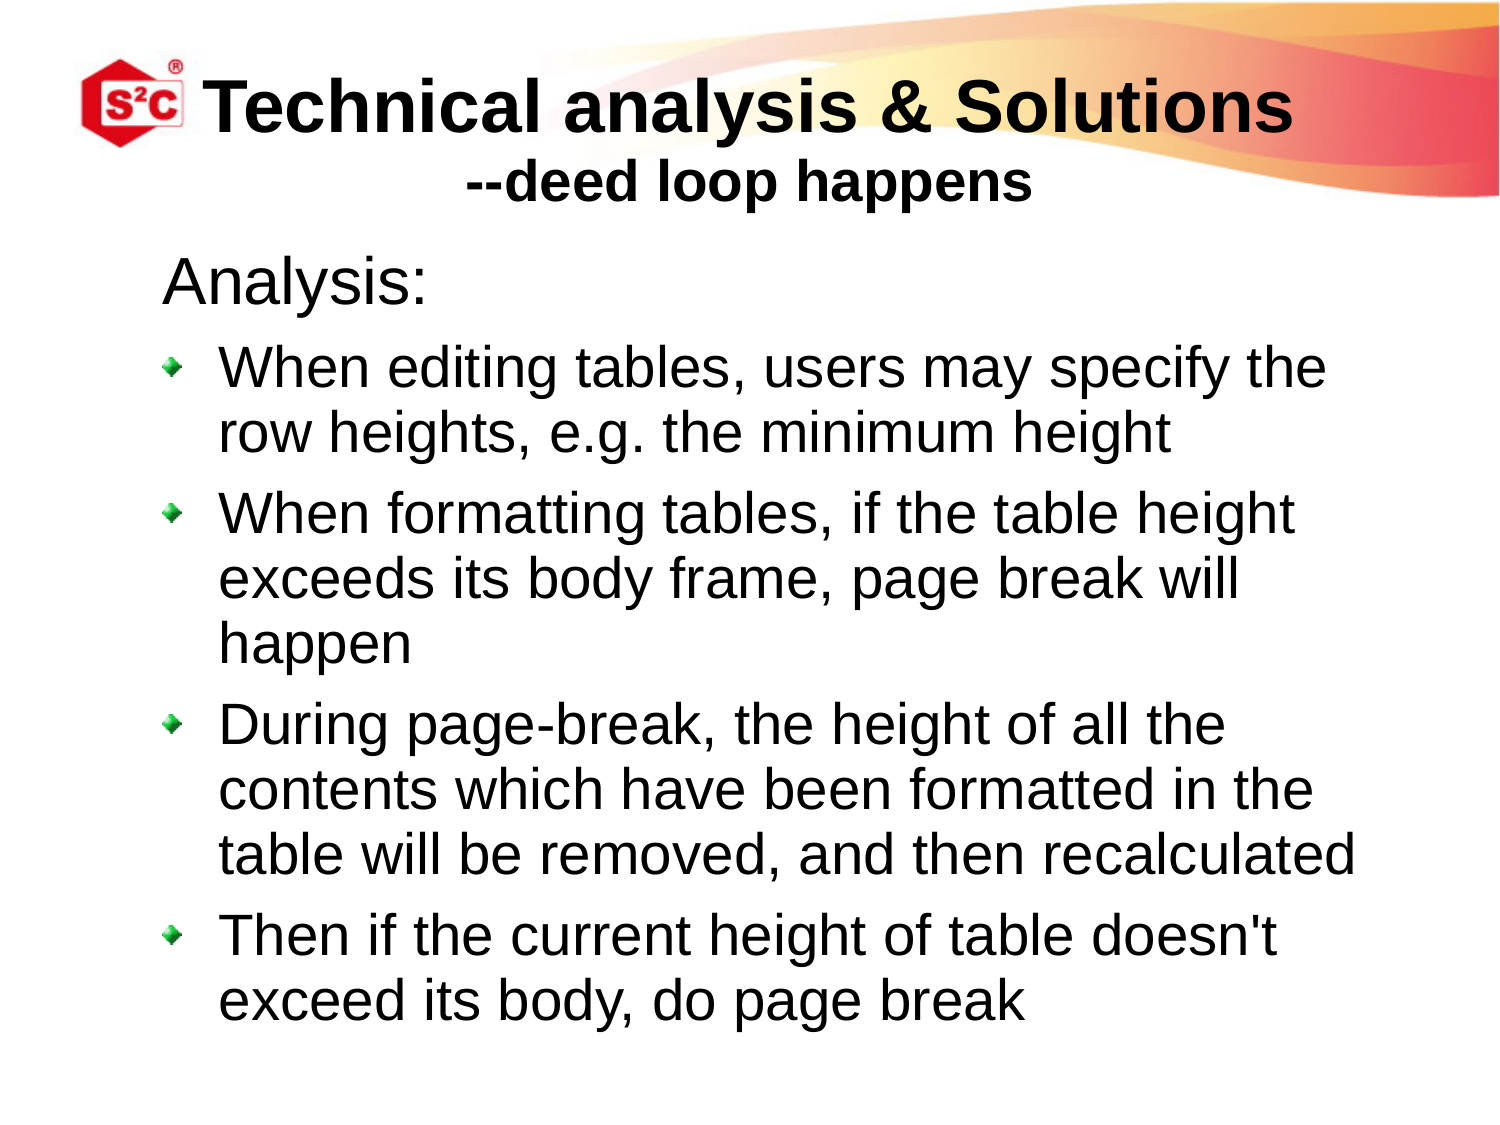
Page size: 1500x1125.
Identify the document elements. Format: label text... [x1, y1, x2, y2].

picture [0, 0, 1500, 1125]
title Technical analysis & Solutions --deed loop happens [75, 44, 1425, 233]
list Analysis: When editing tables, users may specify the row heights, e.g. the minimum height When formatting tables, if the table height exceeds its body frame, page break will happen During page-break, the height of all the contents which have been formatted in the table will be removed, and then recalculated Then if the current height of table doesn't exceed its body, do page break [147, 236, 1388, 1063]
